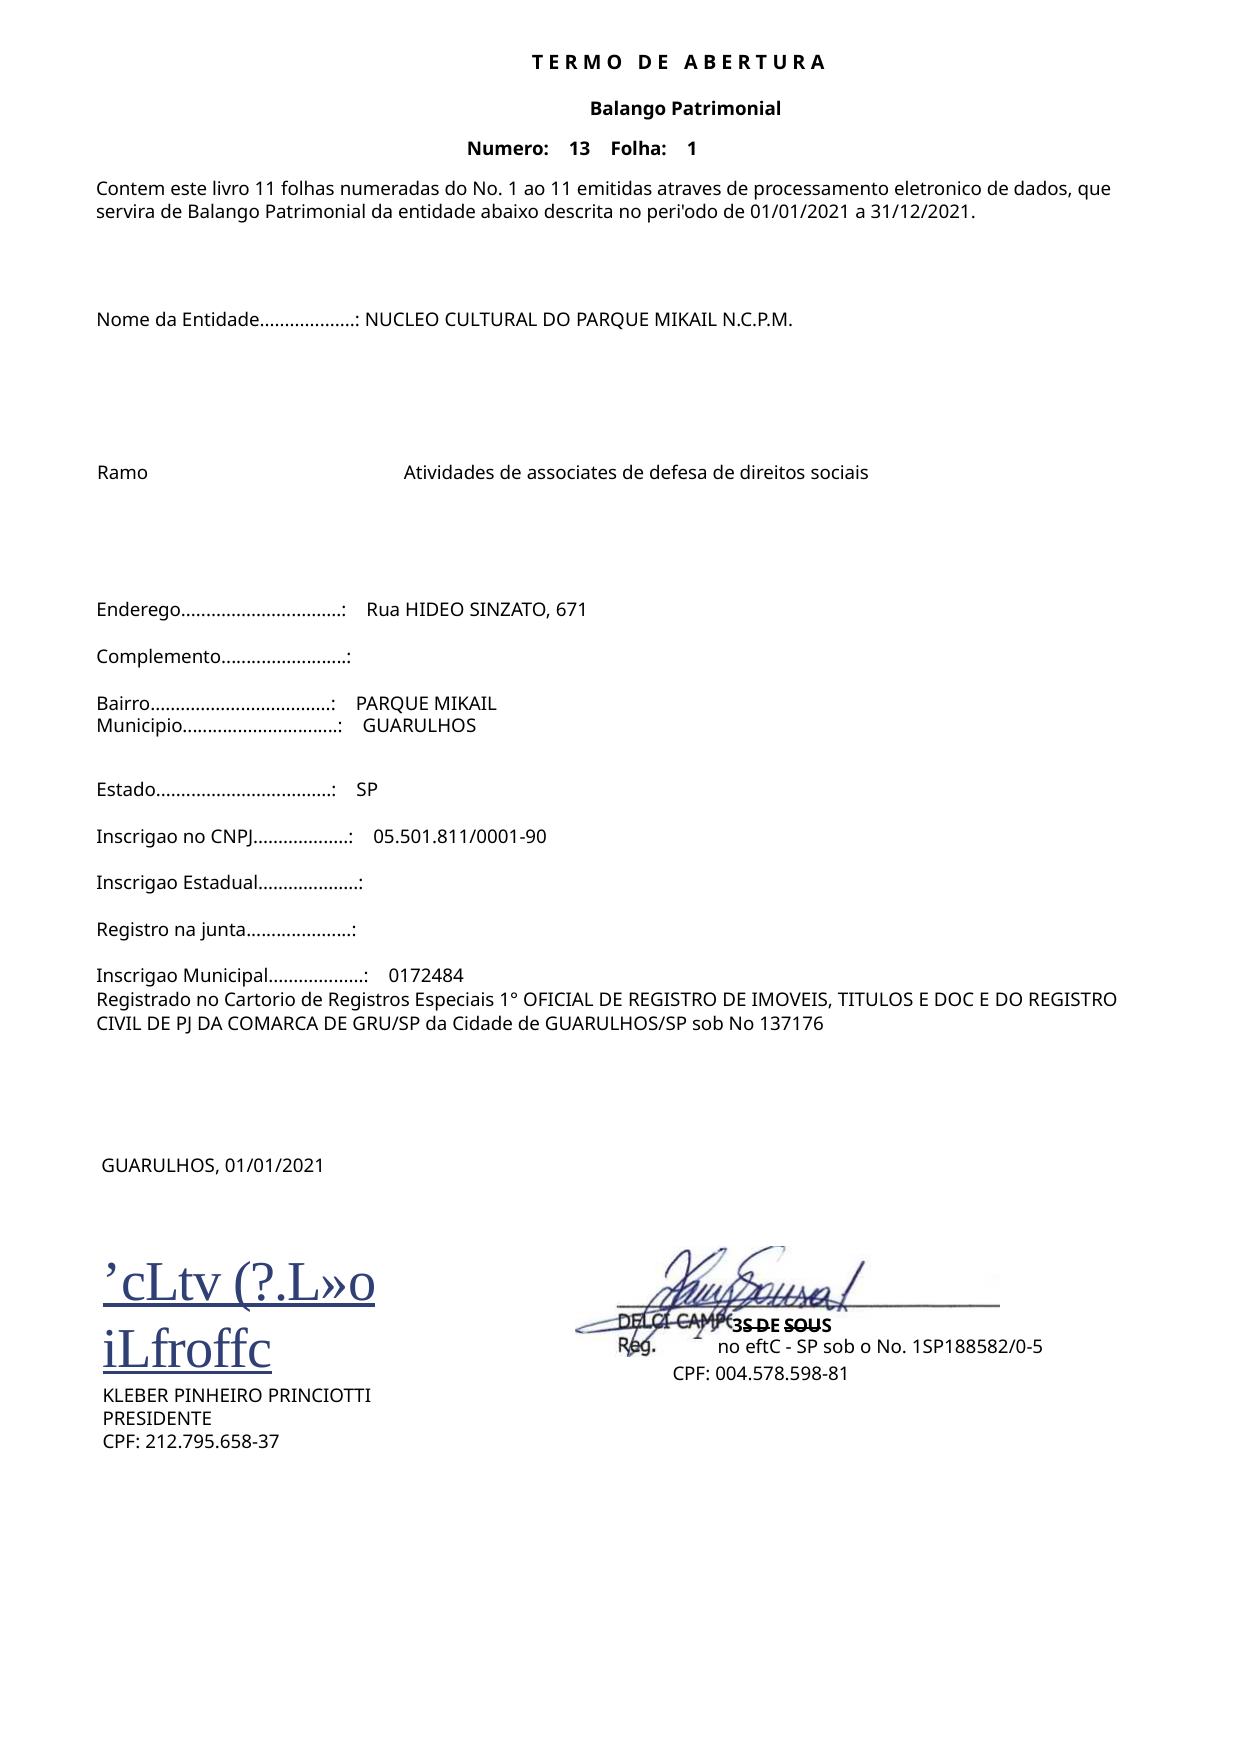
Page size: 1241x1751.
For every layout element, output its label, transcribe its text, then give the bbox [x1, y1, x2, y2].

text_box CPF: 004.578.598-81 [618, 1361, 797, 1376]
text_box TERMO DE ABERTURA [532, 50, 842, 74]
text_box Nome da Entidade...................: NUCLEO CULTURAL DO PARQUE MIKAIL N.C.P.M. [96, 308, 837, 336]
text_box Atividades de associates de defesa de direitos sociais [404, 461, 877, 486]
text_box no eftC - SP sob o No. 1SP188582/0-5 [663, 1334, 994, 1354]
text_box Balango Patrimonial Numero: 13 Folha: 1 Contem este livro 11 folhas numeradas do No. 1 ao 11 emitidas atraves de processamento eletronico de dados, que servira de Balango Patrimonial da entidade abaixo descrita no peri'odo de 01/01/2021 a 31/12/2021. [96, 96, 1160, 241]
picture [575, 1247, 1000, 1358]
text_box ’cLtv (?.L»o iLfroffc KLEBER PINHEIRO PRINCIOTTI PRESIDENTE CPF: 212.795.658-37 [103, 1244, 461, 1378]
text_box Ramo [97, 460, 151, 481]
text_box Enderego................................: Rua HIDEO SINZATO, 671 Complemento.........................: Bairro....................................: PARQUE MIKAIL Municipio...............................: GUARULHOS Estado...................................: SP Inscrigao no CNPJ...................: 05.501.811/0001-90 Inscrigao Estadual....................: Registro na junta.....................: Inscrigao Municipal...................: 0172484 Registrado no Cartorio de Registros Especiais 1° OFICIAL DE REGISTRO DE IMOVEIS, TITULOS E DOC E DO REGISTRO CIVIL DE PJ DA COMARCA DE GRU/SP da Cidade de GUARULHOS/SP sob No 137176 [96, 573, 1137, 1046]
text_box GUARULHOS, 01/01/2021 [101, 1154, 328, 1179]
text_box 3S DE SOUS [732, 1313, 831, 1329]
